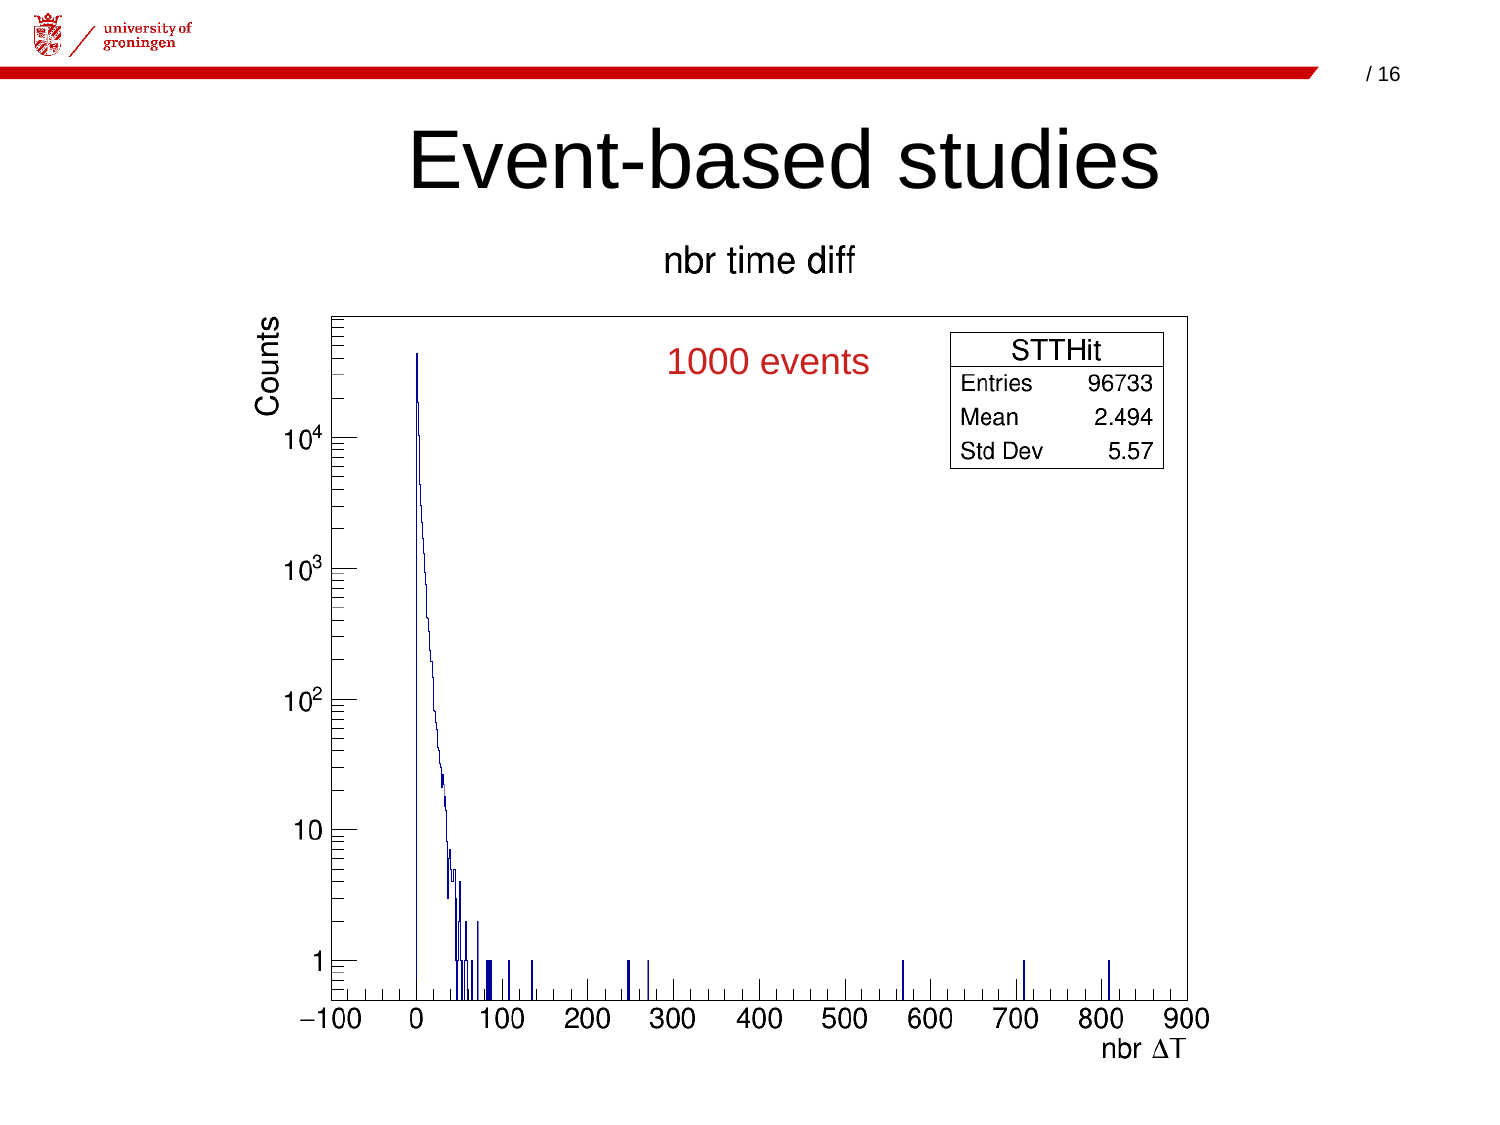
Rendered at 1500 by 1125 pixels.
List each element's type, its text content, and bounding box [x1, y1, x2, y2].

picture [242, 242, 1256, 1072]
text_box 1000 events [651, 333, 886, 390]
text_box / 1 [1351, 55, 1487, 94]
picture [34, 13, 192, 57]
title Event-based studies [0, 89, 1476, 220]
